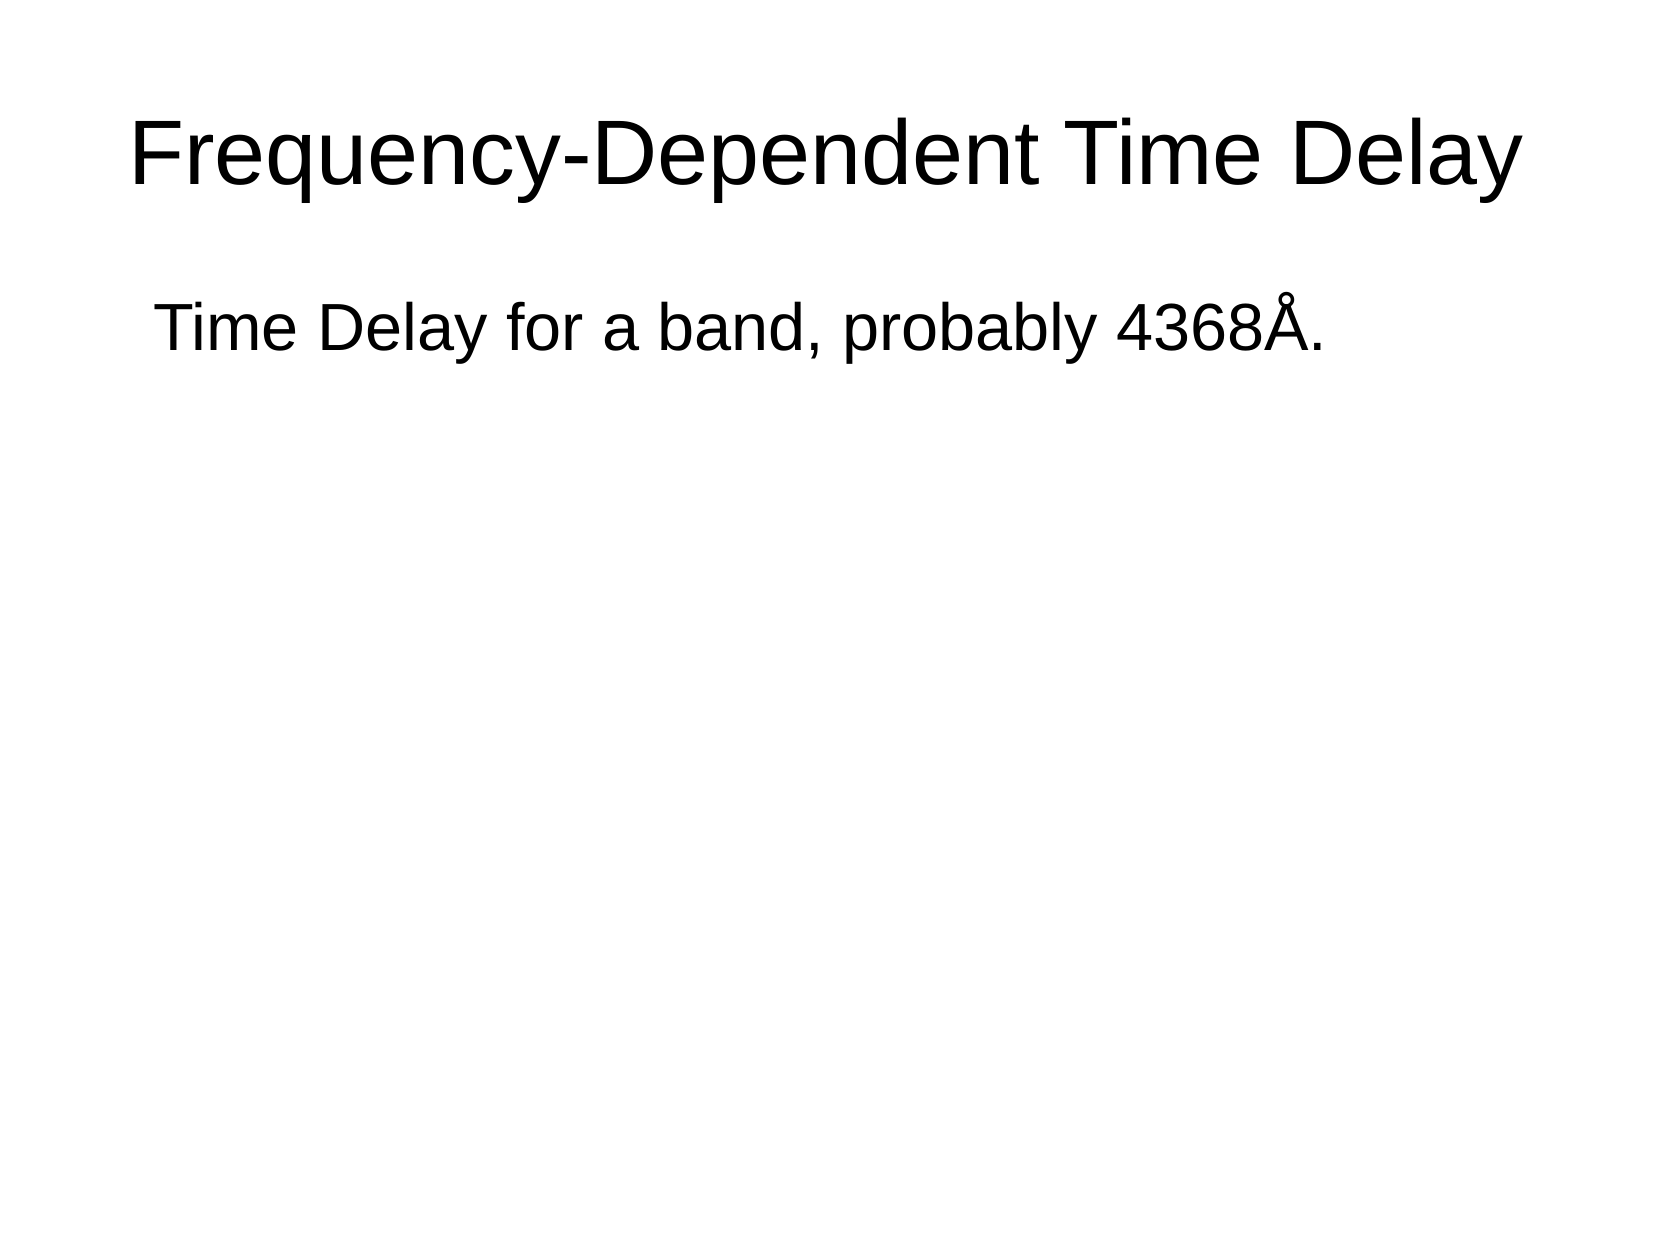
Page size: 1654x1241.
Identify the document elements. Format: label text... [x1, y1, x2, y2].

list Time Delay for a band, probably 4368Å. [82, 290, 1571, 1010]
title Frequency-Dependent Time Delay [82, 49, 1571, 257]
